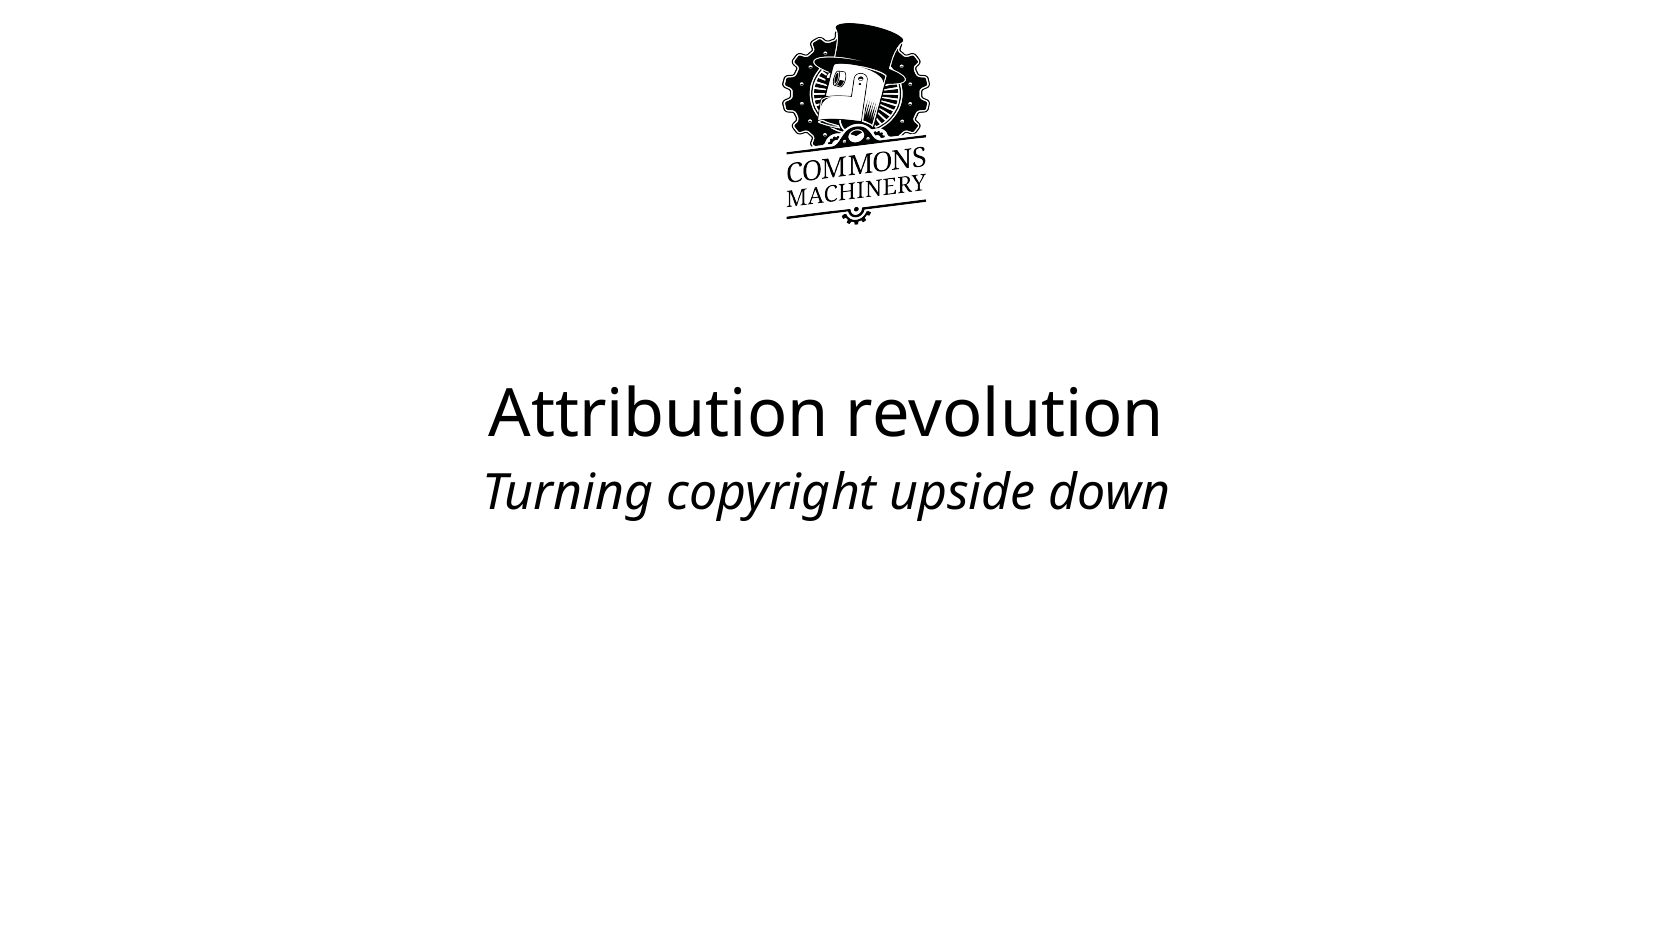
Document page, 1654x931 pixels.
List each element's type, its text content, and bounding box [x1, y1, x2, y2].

picture [782, 23, 930, 225]
subtitle Attribution revolution Turning copyright upside down [82, 269, 1571, 848]
